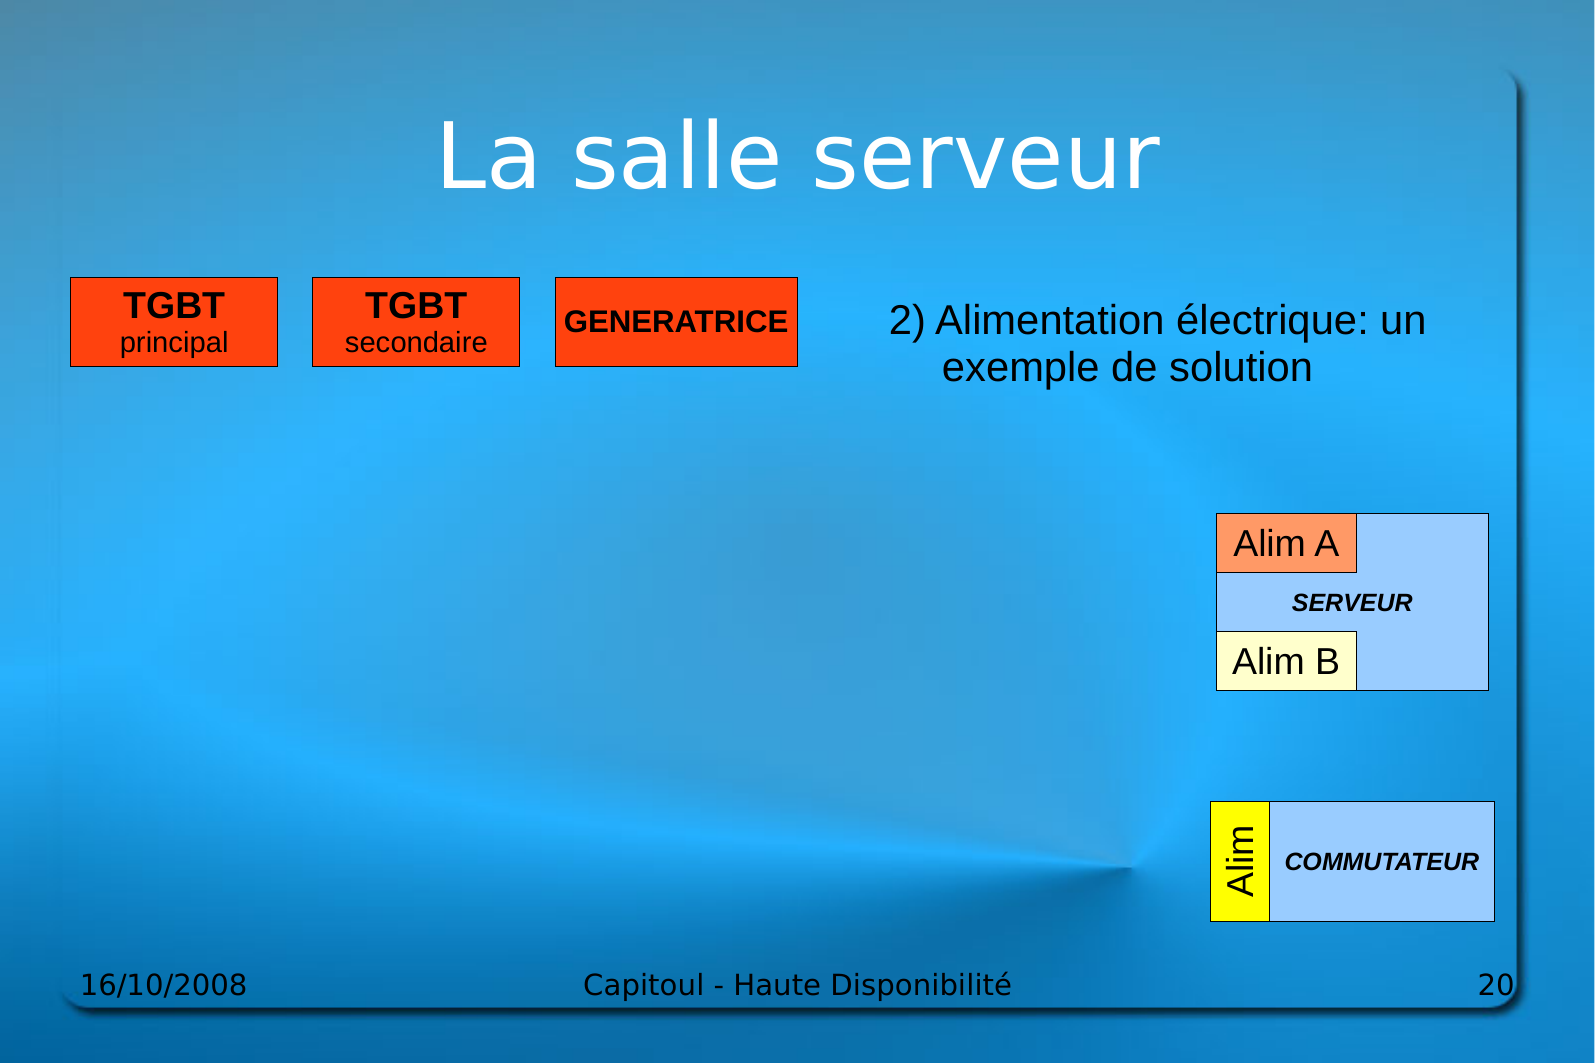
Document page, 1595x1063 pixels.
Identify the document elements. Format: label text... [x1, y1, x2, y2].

text_box TGBT secondaire [312, 277, 520, 367]
text_box Alim A [1216, 513, 1357, 573]
text_box 2) Alimentation électrique: un exemple de solution [856, 289, 1477, 398]
text_box GENERATRICE [555, 277, 798, 367]
title La salle serveur [117, 103, 1479, 211]
text_box TGBT principal [70, 277, 278, 367]
picture [0, 0, 1595, 1063]
text_box Alim B [1216, 631, 1357, 691]
text_box COMMUTATEUR [1270, 801, 1495, 922]
text_box SERVEUR [1216, 513, 1489, 691]
text_box [826, 265, 1477, 337]
text_box Alim [1210, 801, 1270, 922]
